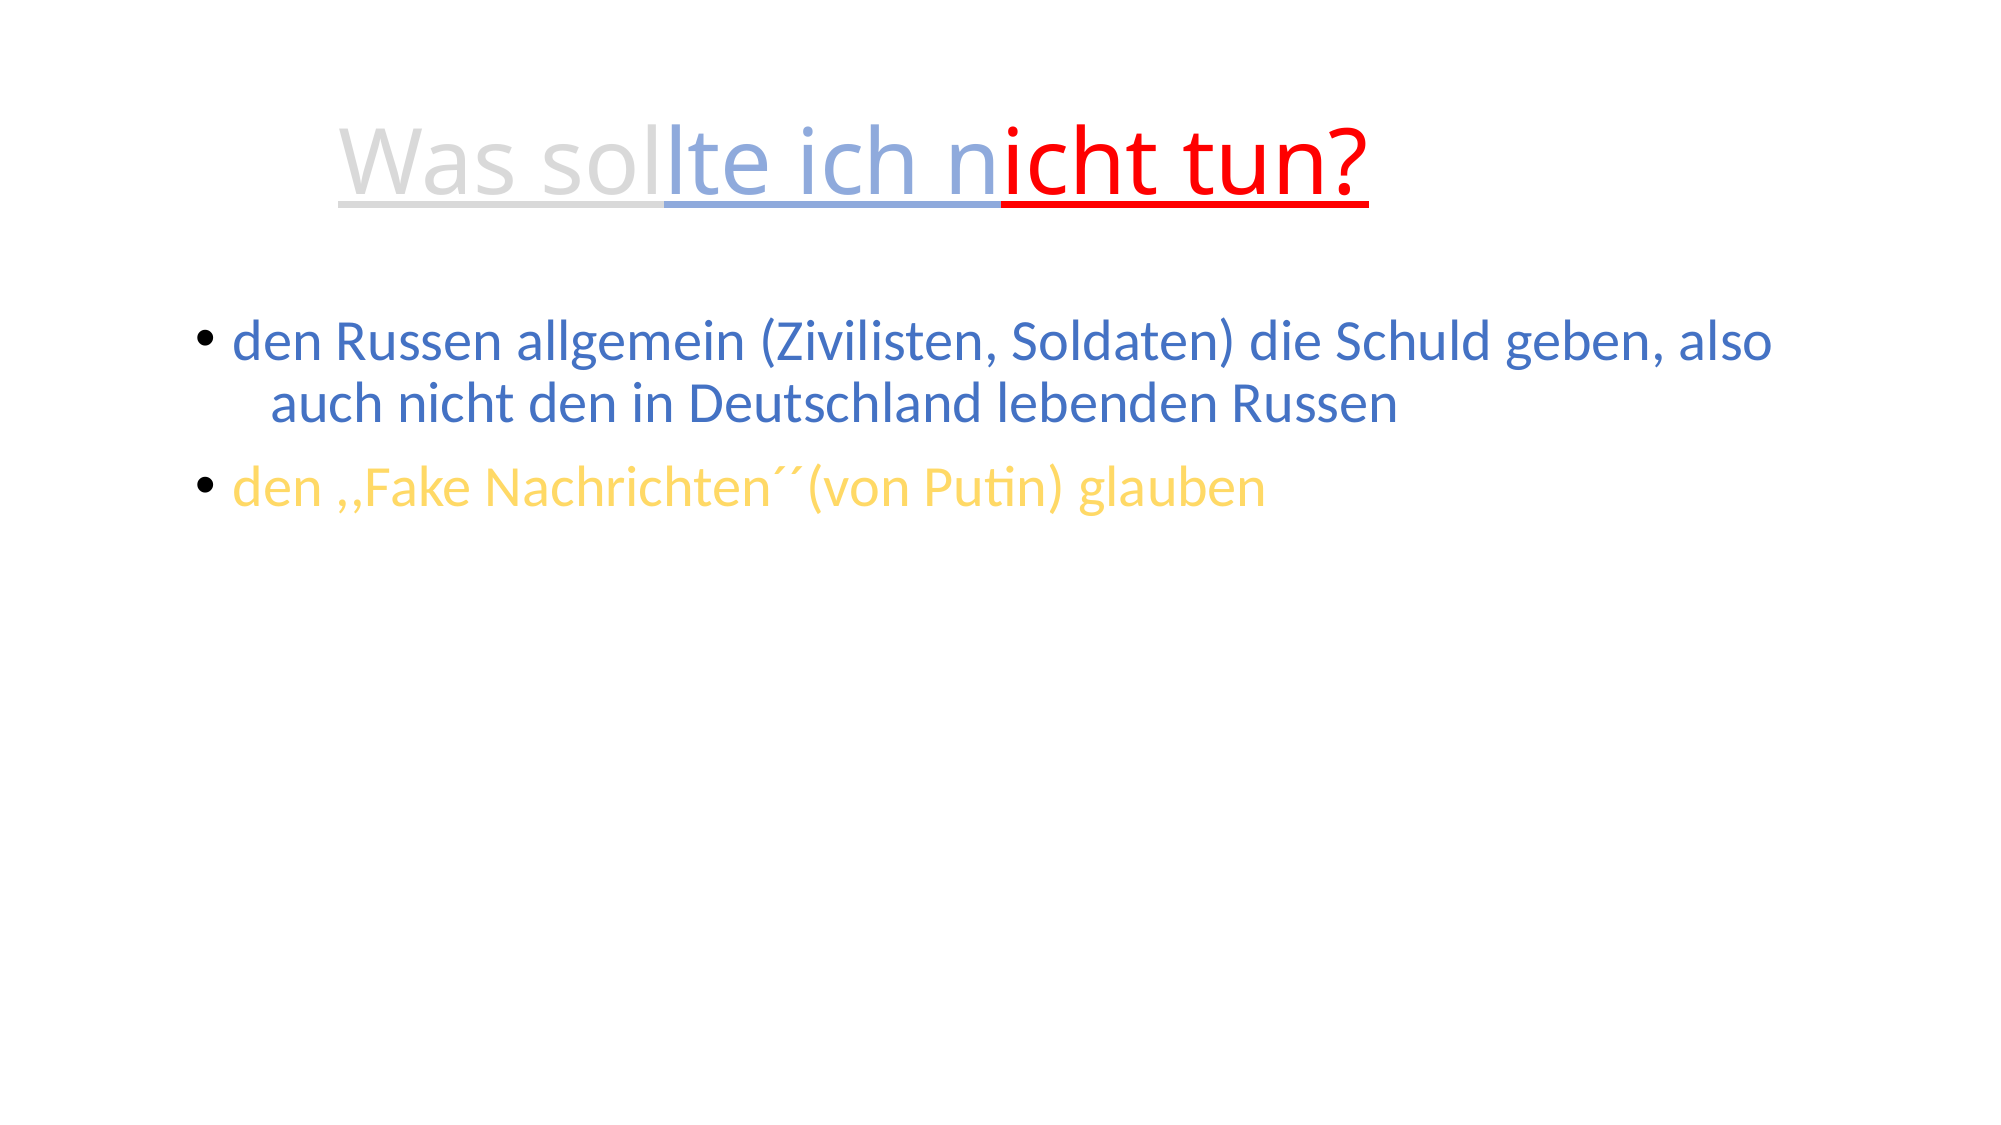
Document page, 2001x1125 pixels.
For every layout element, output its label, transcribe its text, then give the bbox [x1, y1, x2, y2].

title Was sollte ich nicht tun? [323, 55, 2000, 274]
list den Russen allgemein (Zivilisten, Soldaten) die Schuld geben, also auch nicht den in Deutschland lebenden Russen den ,,Fake Nachrichten´´(von Putin) glauben [180, 302, 1906, 1017]
